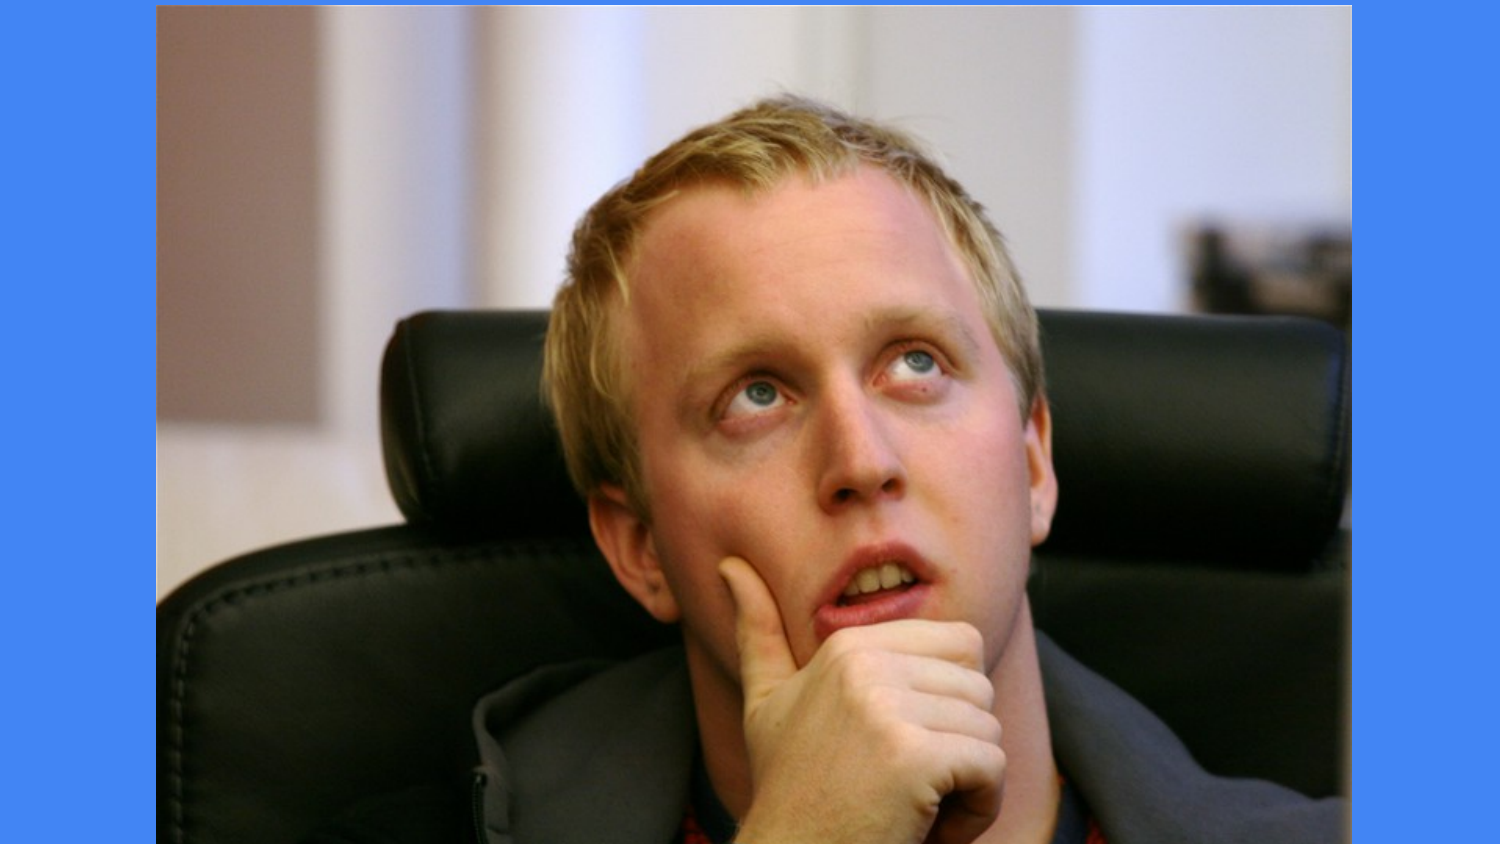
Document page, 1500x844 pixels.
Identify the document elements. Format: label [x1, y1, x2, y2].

picture [156, 5, 1352, 844]
